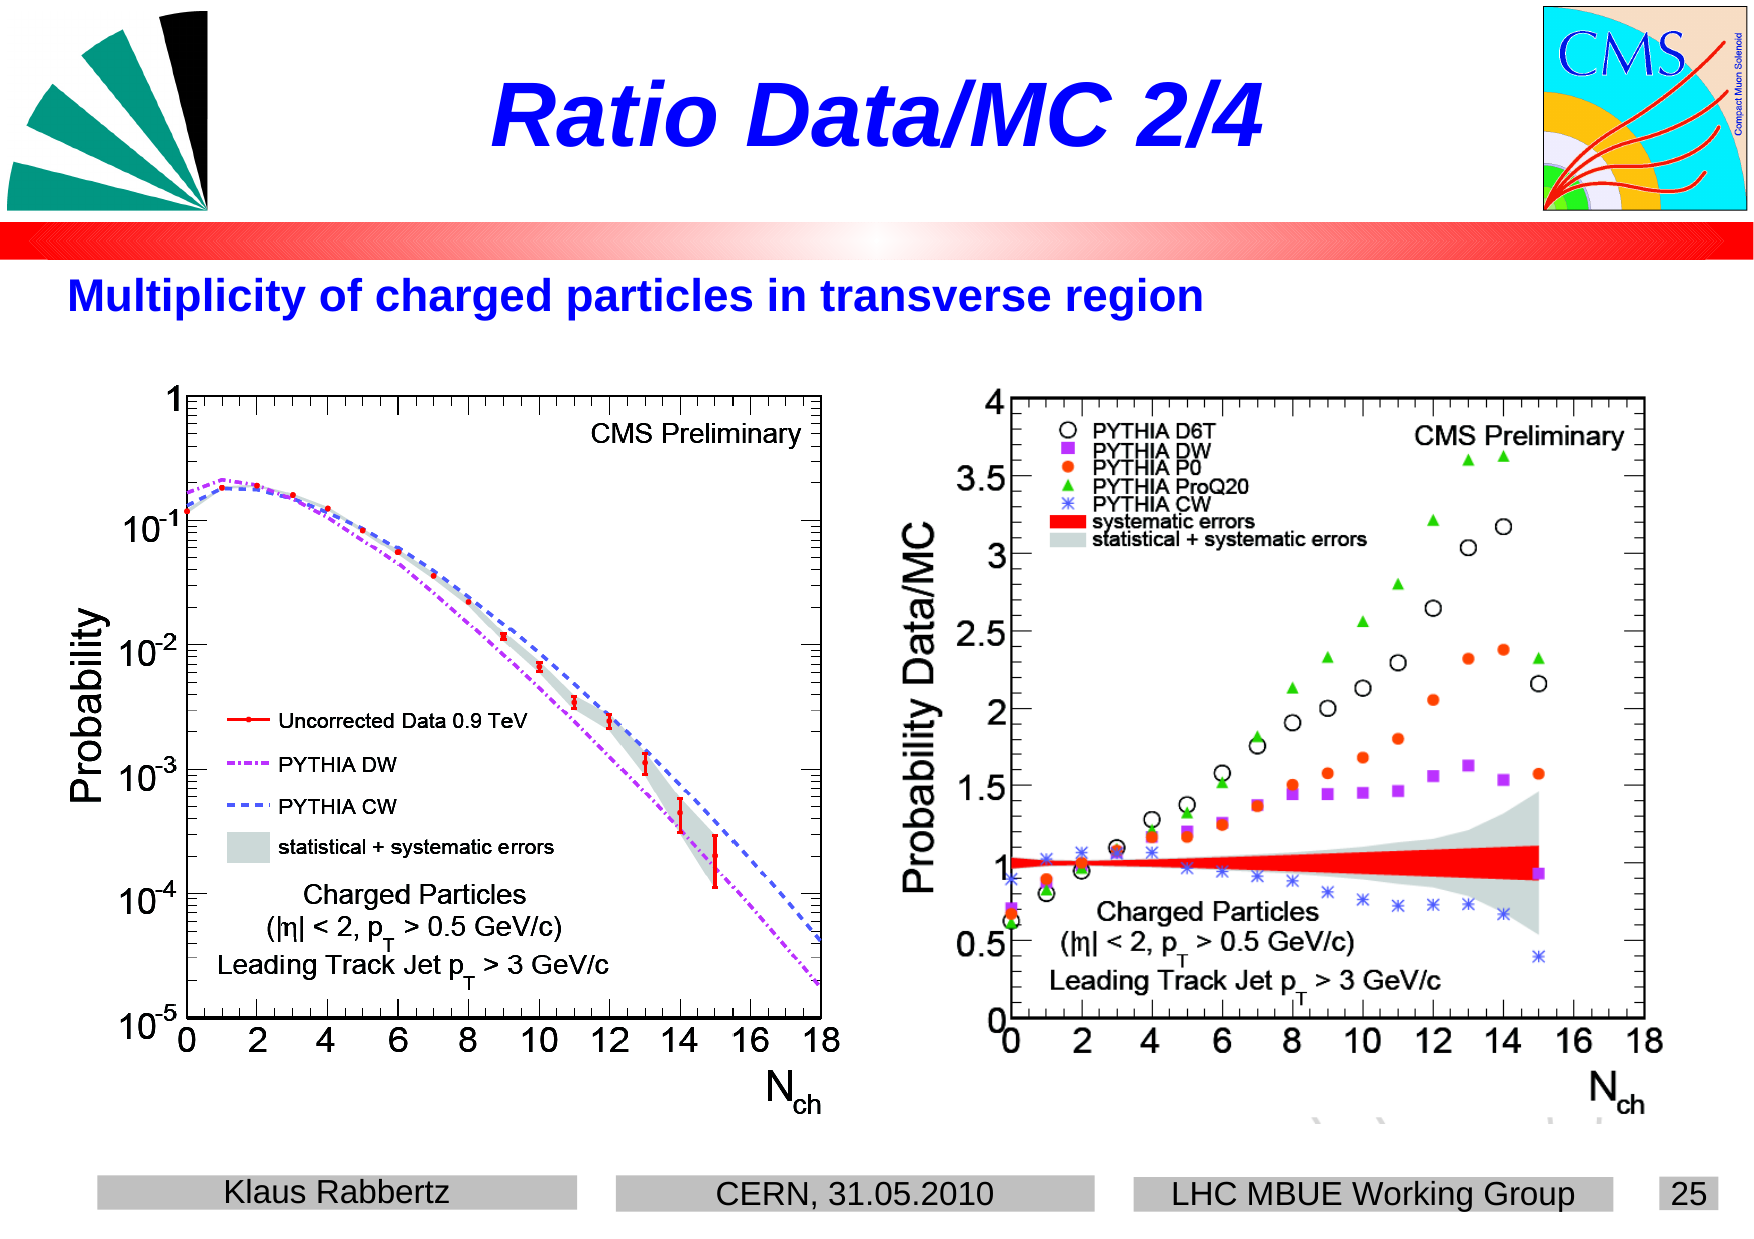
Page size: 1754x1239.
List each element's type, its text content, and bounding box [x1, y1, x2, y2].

picture [64, 380, 845, 1123]
picture [1542, 5, 1748, 211]
picture [7, 11, 208, 213]
title Ratio Data/MC 2/4 [220, 27, 1536, 202]
text_box Multiplicity of charged particles in transverse region [55, 258, 1217, 334]
picture [888, 382, 1674, 1124]
